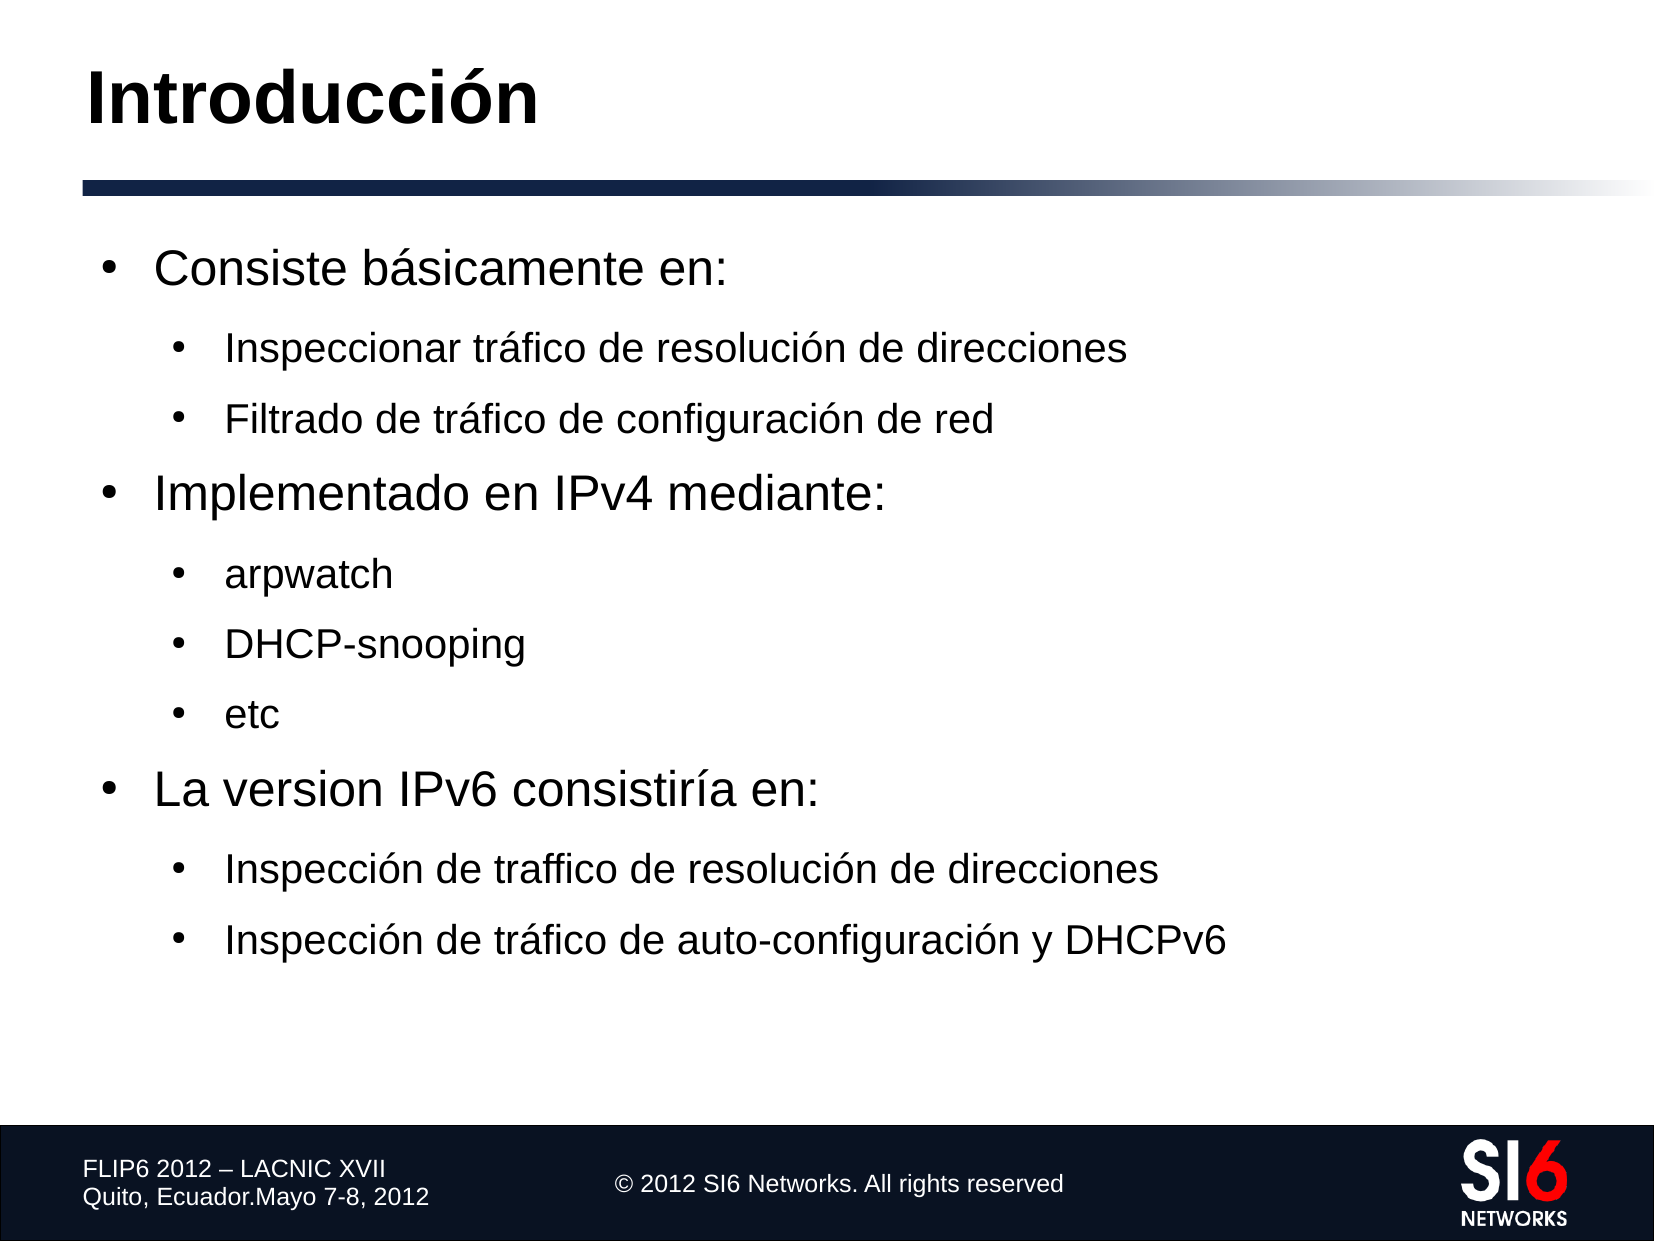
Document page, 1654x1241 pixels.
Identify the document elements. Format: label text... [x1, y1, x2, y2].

picture [1461, 1139, 1567, 1226]
list Consiste básicamente en: Inspeccionar tráfico de resolución de direcciones Filtrado de tráfico de configuración de red Implementado en IPv4 mediante: arpwatch DHCP-snooping etc La version IPv6 consistiría en: Inspección de traffico de resolución de direcciones Inspección de tráfico de auto-configuración y DHCPv6 [82, 240, 1571, 1059]
title Introducción [86, 30, 1576, 166]
